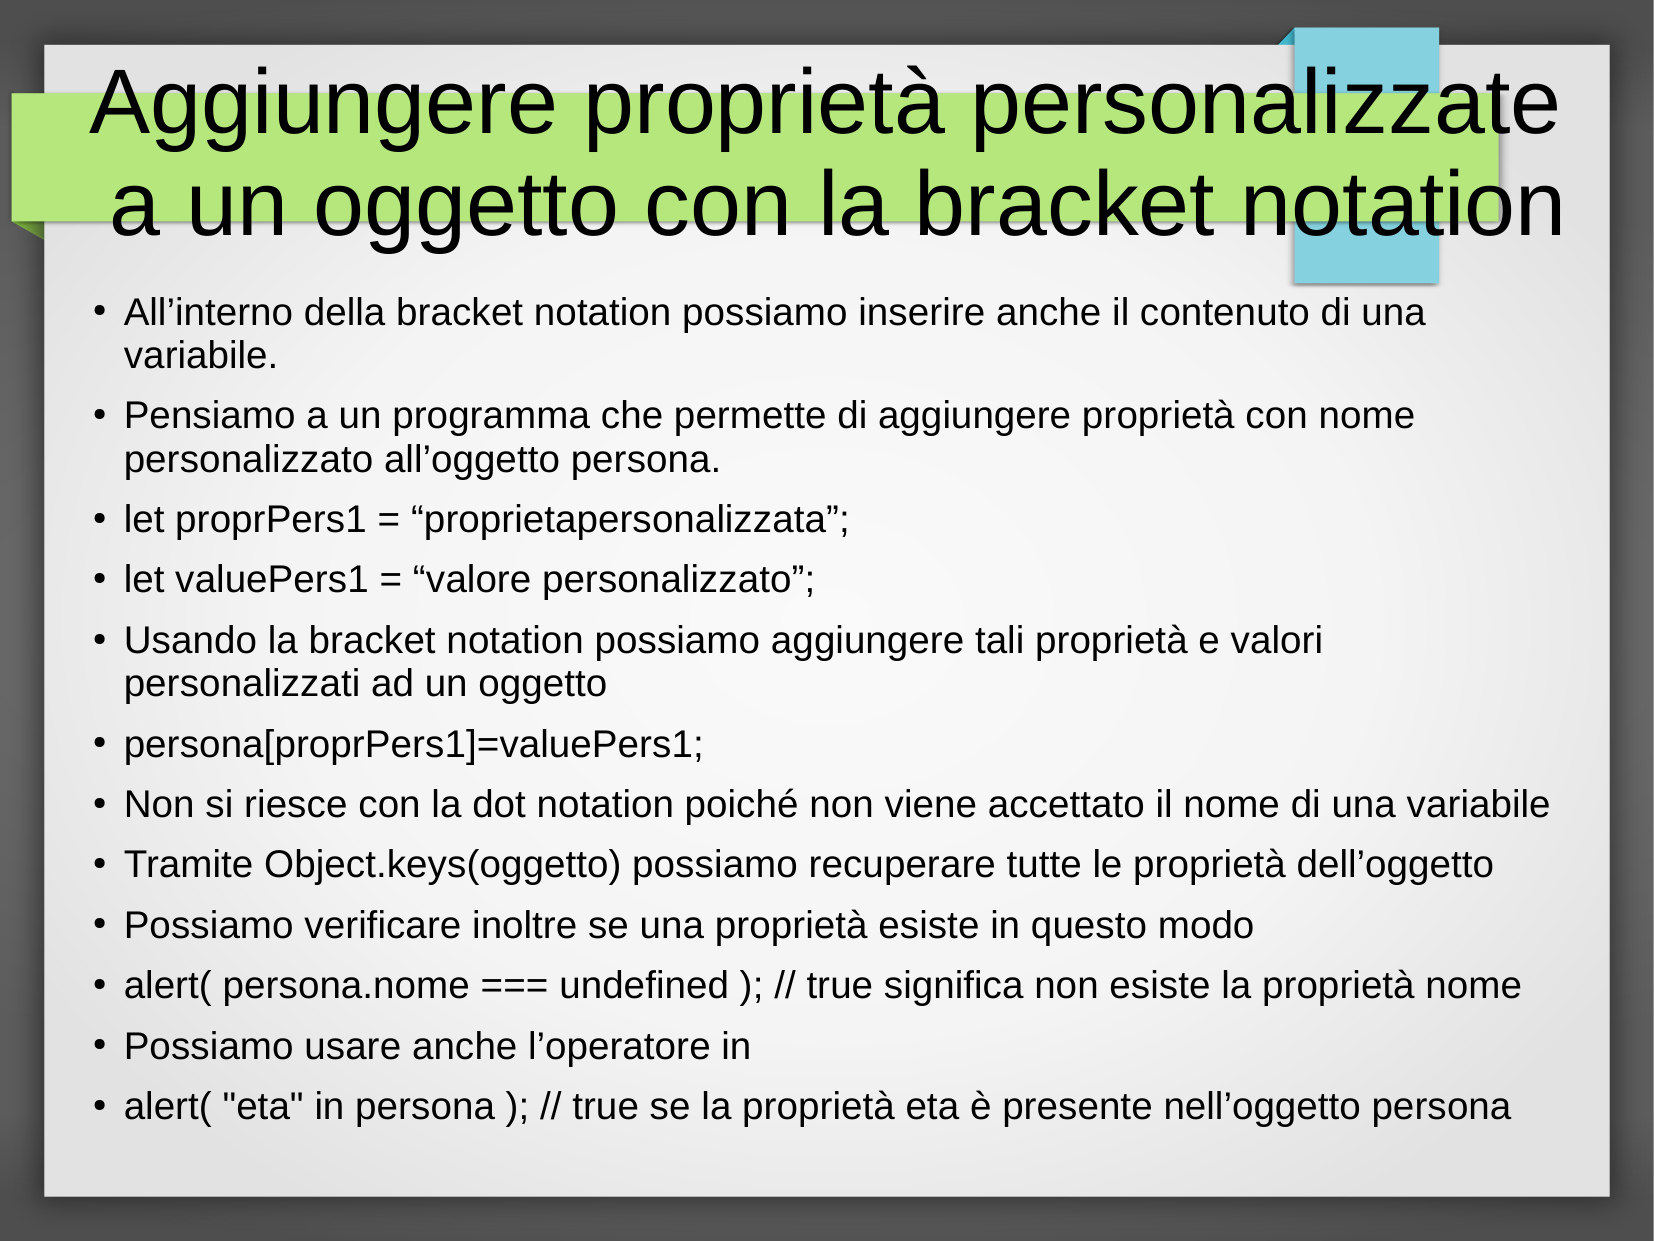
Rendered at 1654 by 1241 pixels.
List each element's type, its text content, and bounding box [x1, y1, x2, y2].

list All’interno della bracket notation possiamo inserire anche il contenuto di una variabile. Pensiamo a un programma che permette di aggiungere proprietà con nome personalizzato all’oggetto persona. let proprPers1 = “proprietapersonalizzata”; let valuePers1 = “valore personalizzato”; Usando la bracket notation possiamo aggiungere tali proprietà e valori personalizzati ad un oggetto persona[proprPers1]=valuePers1; Non si riesce con la dot notation poiché non viene accettato il nome di una variabile Tramite Object.keys(oggetto) possiamo recuperare tutte le proprietà dell’oggetto Possiamo verificare inoltre se una proprietà esiste in questo modo alert( persona.nome === undefined ); // true significa non esiste la proprietà nome Possiamo usare anche l’operatore in alert( "eta" in persona ); // true se la proprietà eta è presente nell’oggetto persona [82, 290, 1571, 1170]
title Aggiungere proprietà personalizzate a un oggetto con la bracket notation [82, 49, 1571, 257]
picture [0, 0, 1654, 1241]
